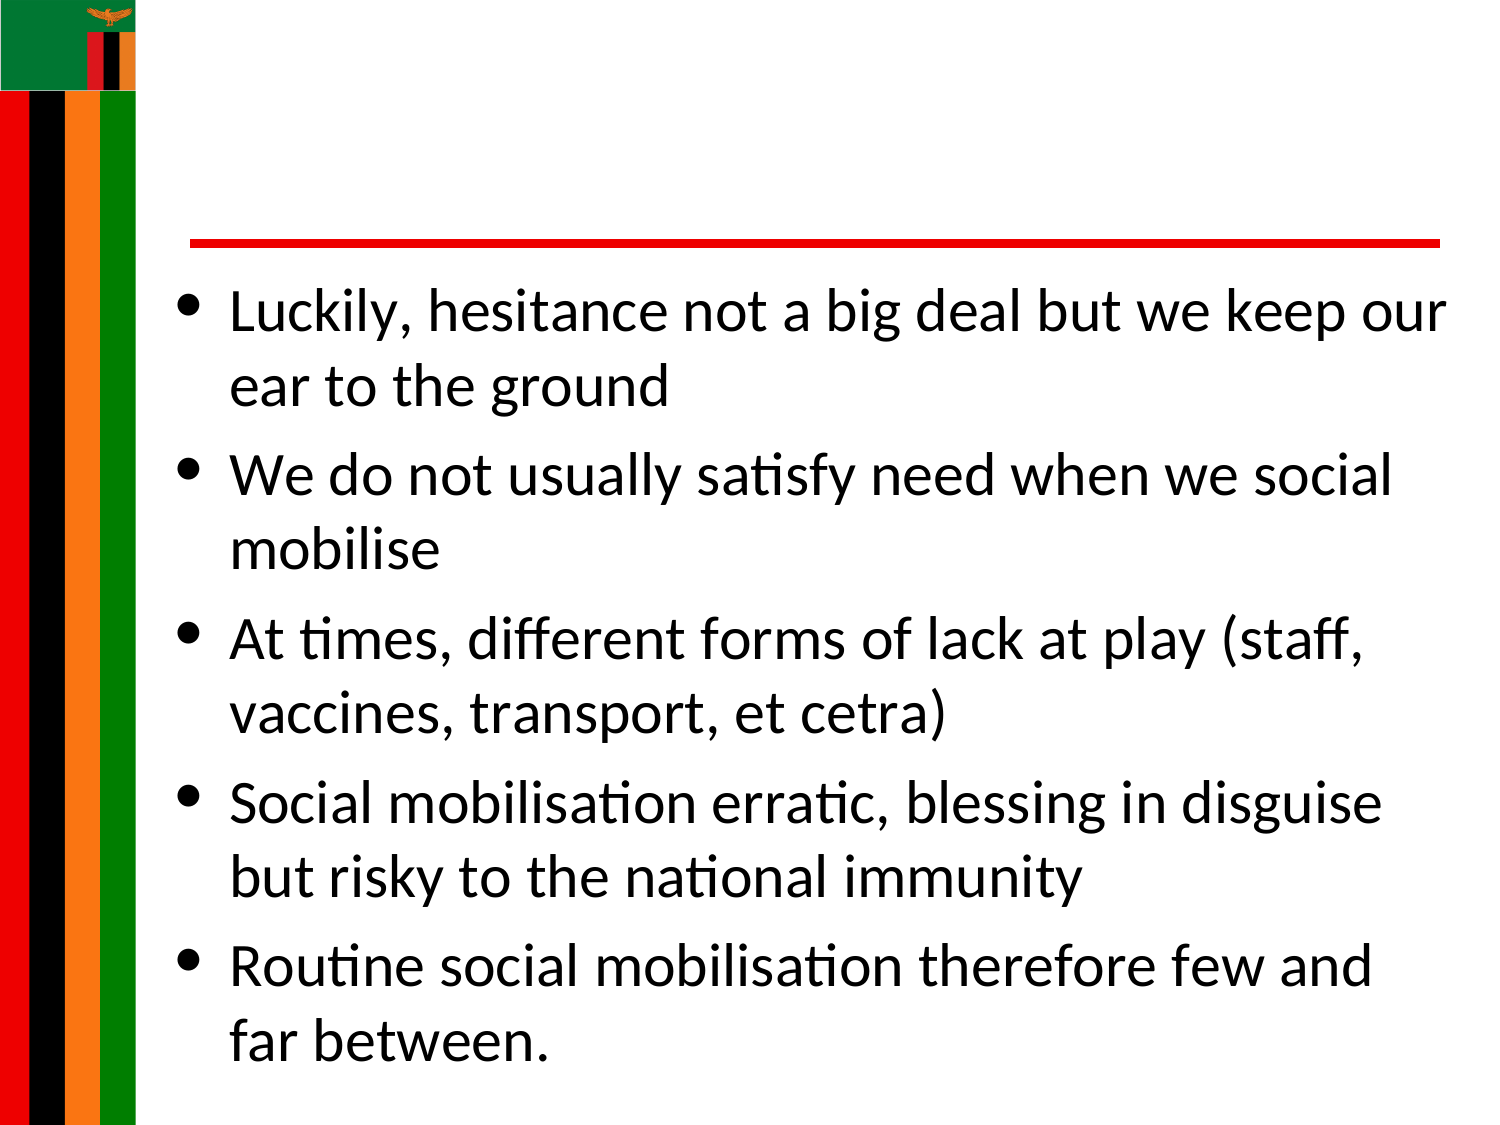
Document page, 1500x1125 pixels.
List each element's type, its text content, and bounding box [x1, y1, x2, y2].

picture [0, 0, 136, 91]
list Luckily, hesitance not a big deal but we keep our ear to the ground We do not usually satisfy need when we social mobilise At times, different forms of lack at play (staff, vaccines, transport, et cetra) Social mobilisation erratic, blessing in disguise but risky to the national immunity Routine social mobilisation therefore few and far between. [158, 262, 1470, 1086]
